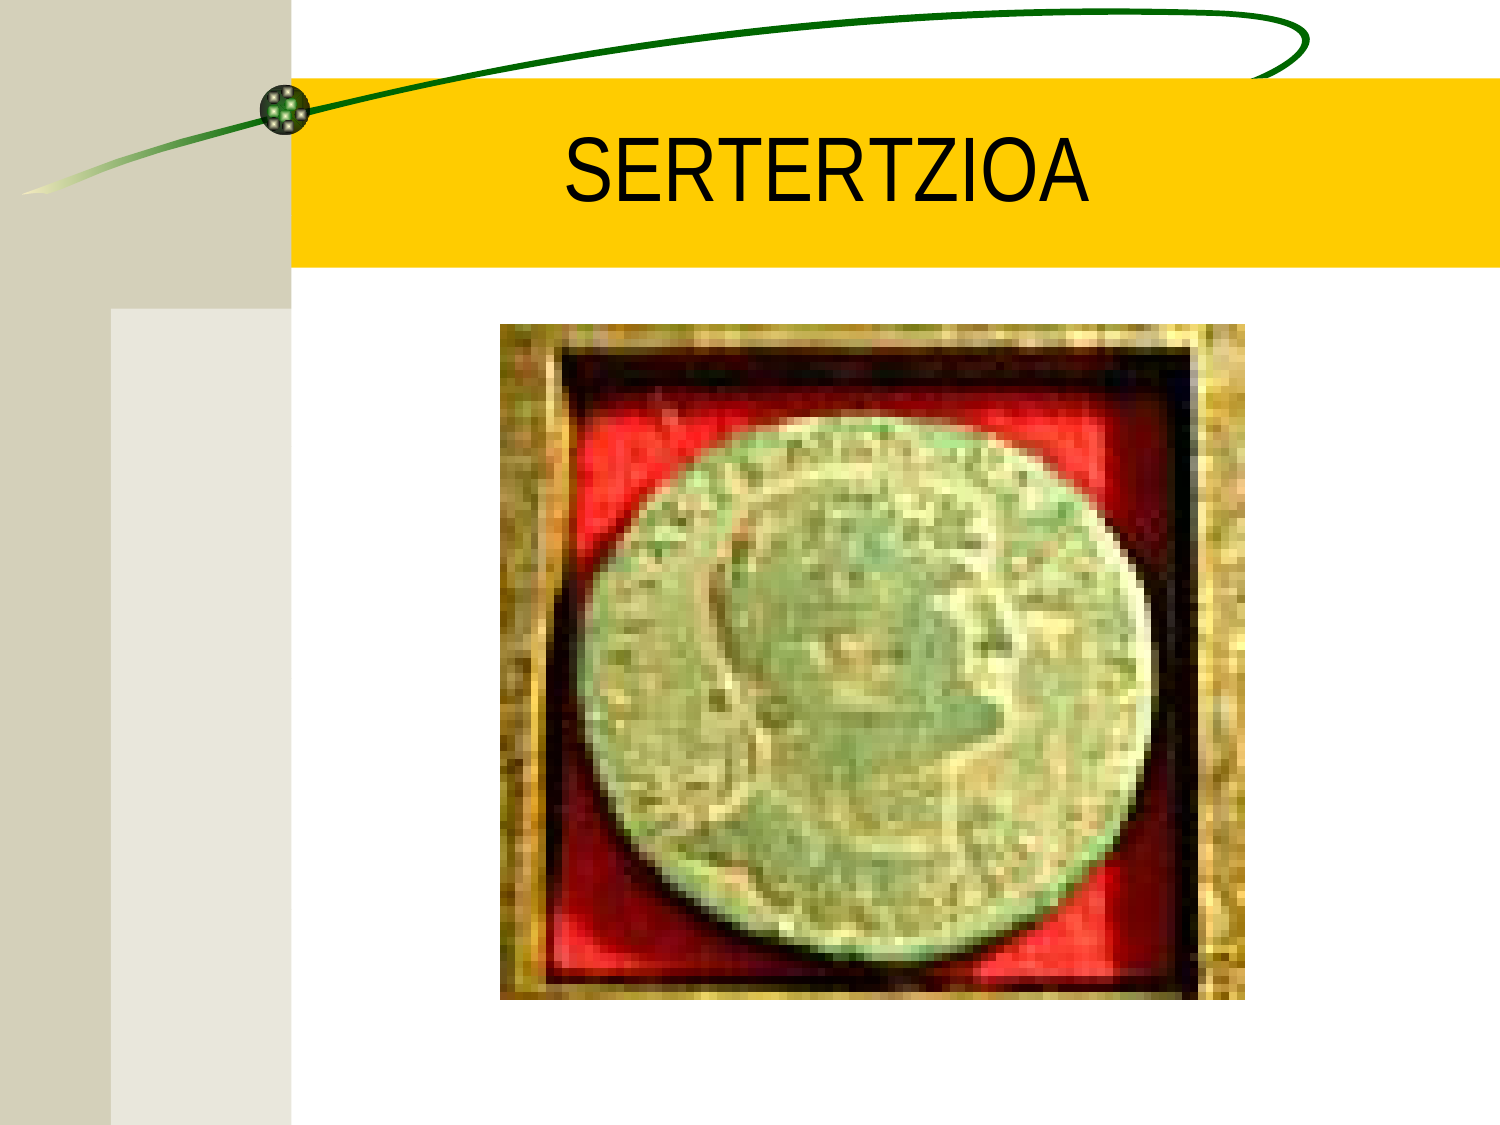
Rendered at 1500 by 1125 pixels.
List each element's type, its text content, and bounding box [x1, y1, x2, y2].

chart [500, 324, 1245, 1000]
title SERTERTZIOA [189, 74, 1465, 263]
picture [0, 0, 292, 1125]
